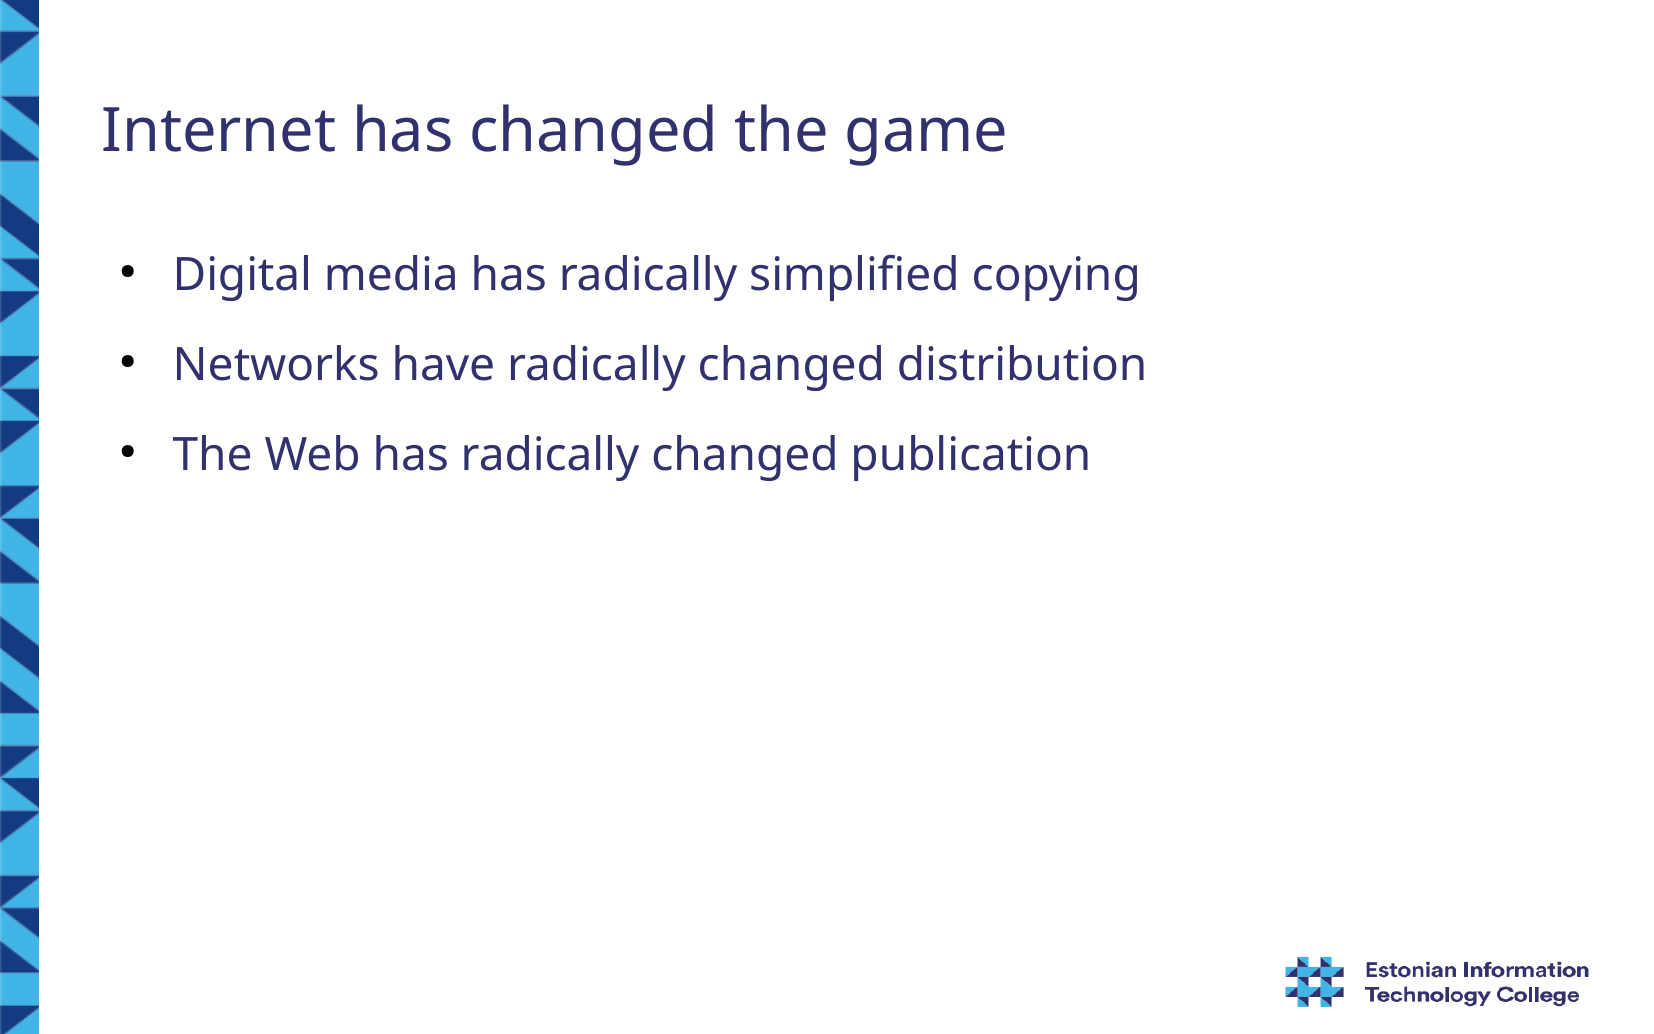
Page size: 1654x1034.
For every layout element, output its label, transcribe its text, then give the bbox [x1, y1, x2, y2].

list Digital media has radically simplified copying Networks have radically changed distribution The Web has radically changed publication [101, 241, 1591, 924]
title Internet has changed the game [101, 41, 1224, 214]
